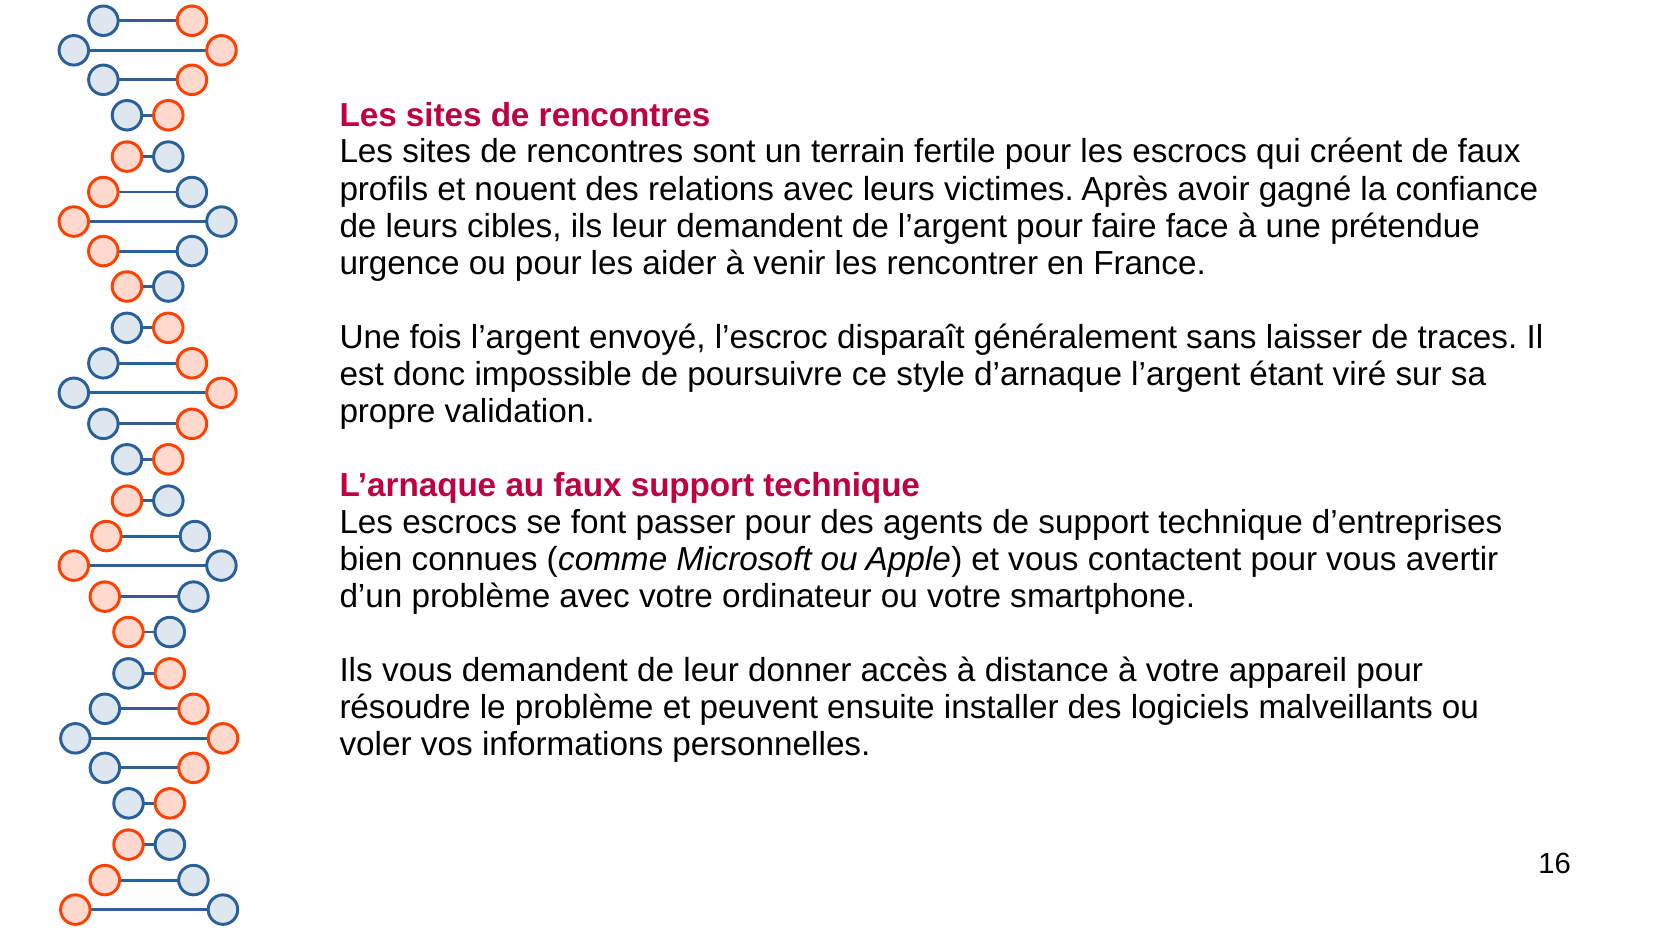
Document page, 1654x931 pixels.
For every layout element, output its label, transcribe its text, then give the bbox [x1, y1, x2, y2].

text_box Les sites de rencontres Les sites de rencontres sont un terrain fertile pour les escrocs qui créent de faux profils et nouent des relations avec leurs victimes. Après avoir gagné la confiance de leurs cibles, ils leur demandent de l’argent pour faire face à une prétendue urgence ou pour les aider à venir les rencontrer en France. Une fois l’argent envoyé, l’escroc disparaît généralement sans laisser de traces. Il est donc impossible de poursuivre ce style d’arnaque l’argent étant viré sur sa propre validation. L’arnaque au faux support technique Les escrocs se font passer pour des agents de support technique d’entreprises bien connues (comme Microsoft ou Apple) et vous contactent pour vous avertir d’un problème avec votre ordinateur ou votre smartphone. Ils vous demandent de leur donner accès à distance à votre appareil pour résoudre le problème et peuvent ensuite installer des logiciels malveillants ou voler vos informations personnelles. [324, 88, 1565, 827]
